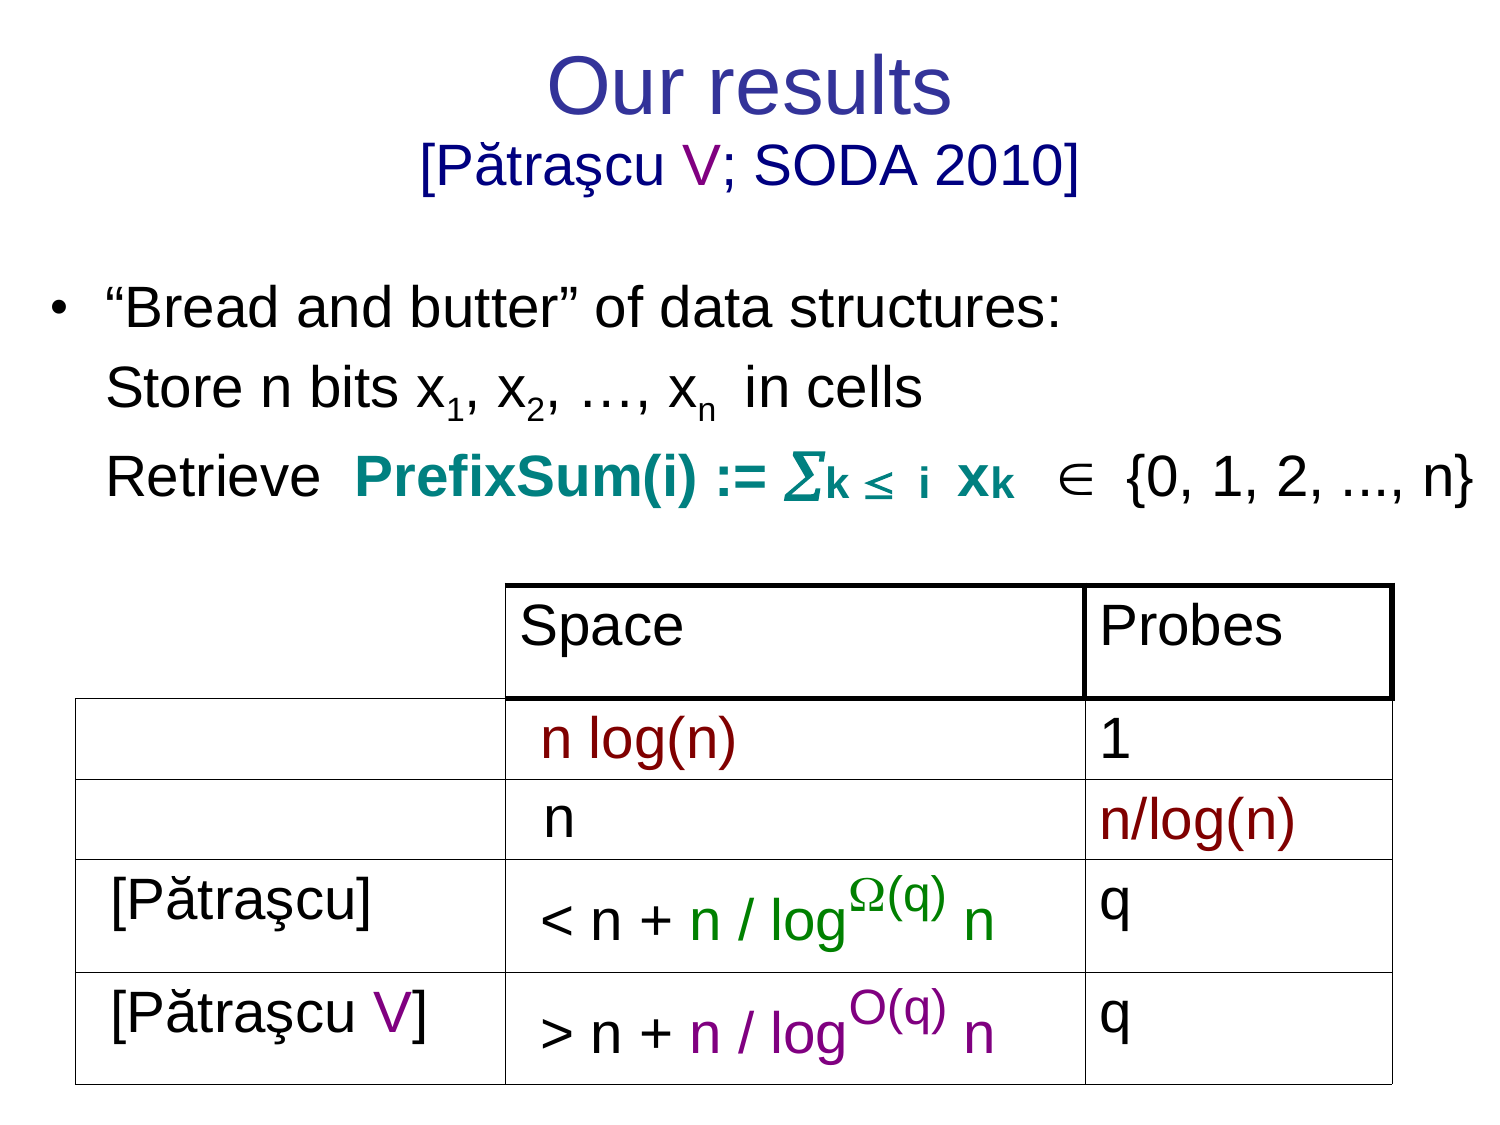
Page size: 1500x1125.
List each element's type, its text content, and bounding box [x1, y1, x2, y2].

table_cell [76, 699, 505, 779]
title Our results [Pătraşcu V; SODA 2010] [0, 12, 1500, 225]
table_cell [Pătraşcu V] [76, 973, 505, 1084]
table_cell 1 [1086, 701, 1392, 779]
table_cell q [1086, 860, 1392, 972]
table_cell q [1086, 973, 1392, 1084]
table_header Space [506, 588, 1082, 696]
table_cell [Pătraşcu] [76, 860, 505, 972]
table_cell < n + n / log(q) n [506, 860, 1085, 972]
table_cell [76, 780, 505, 859]
table_header Probes [1087, 588, 1389, 696]
table_cell n/log(n) [1086, 780, 1392, 859]
table_cell n [506, 780, 1085, 859]
list “Bread and butter” of data structures: Store n bits x1, x2, …, xn in cells Retrieve PrefixSum(i) := k  i xk  {0, 1, 2, ..., n} [34, 225, 1500, 1117]
table_cell > n + n / logO(q) n [506, 973, 1085, 1084]
table_cell n log(n) [506, 701, 1085, 779]
table_header [75, 585, 505, 698]
